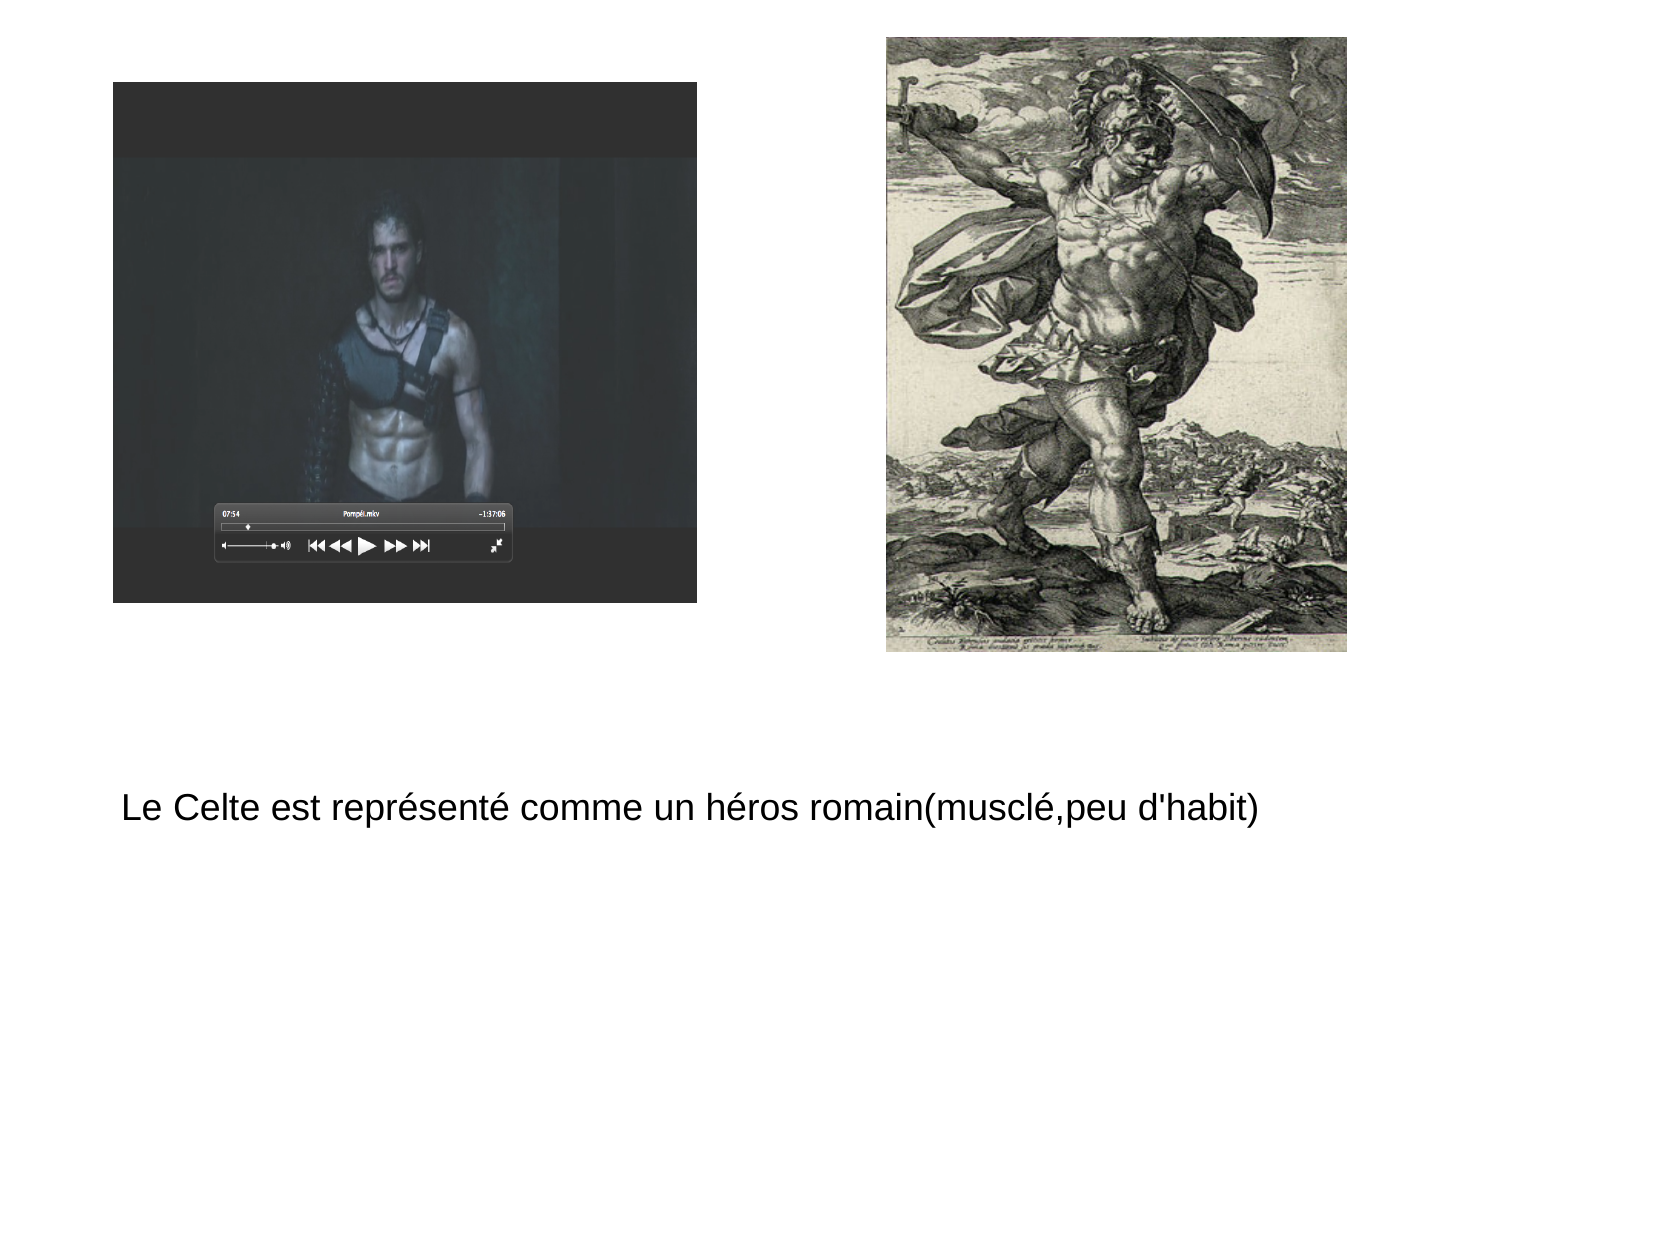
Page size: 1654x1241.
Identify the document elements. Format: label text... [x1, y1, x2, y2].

text_box Le Celte est représenté comme un héros romain(musclé,peu d'habit) [106, 779, 1583, 837]
picture [113, 82, 697, 603]
picture [886, 37, 1347, 652]
